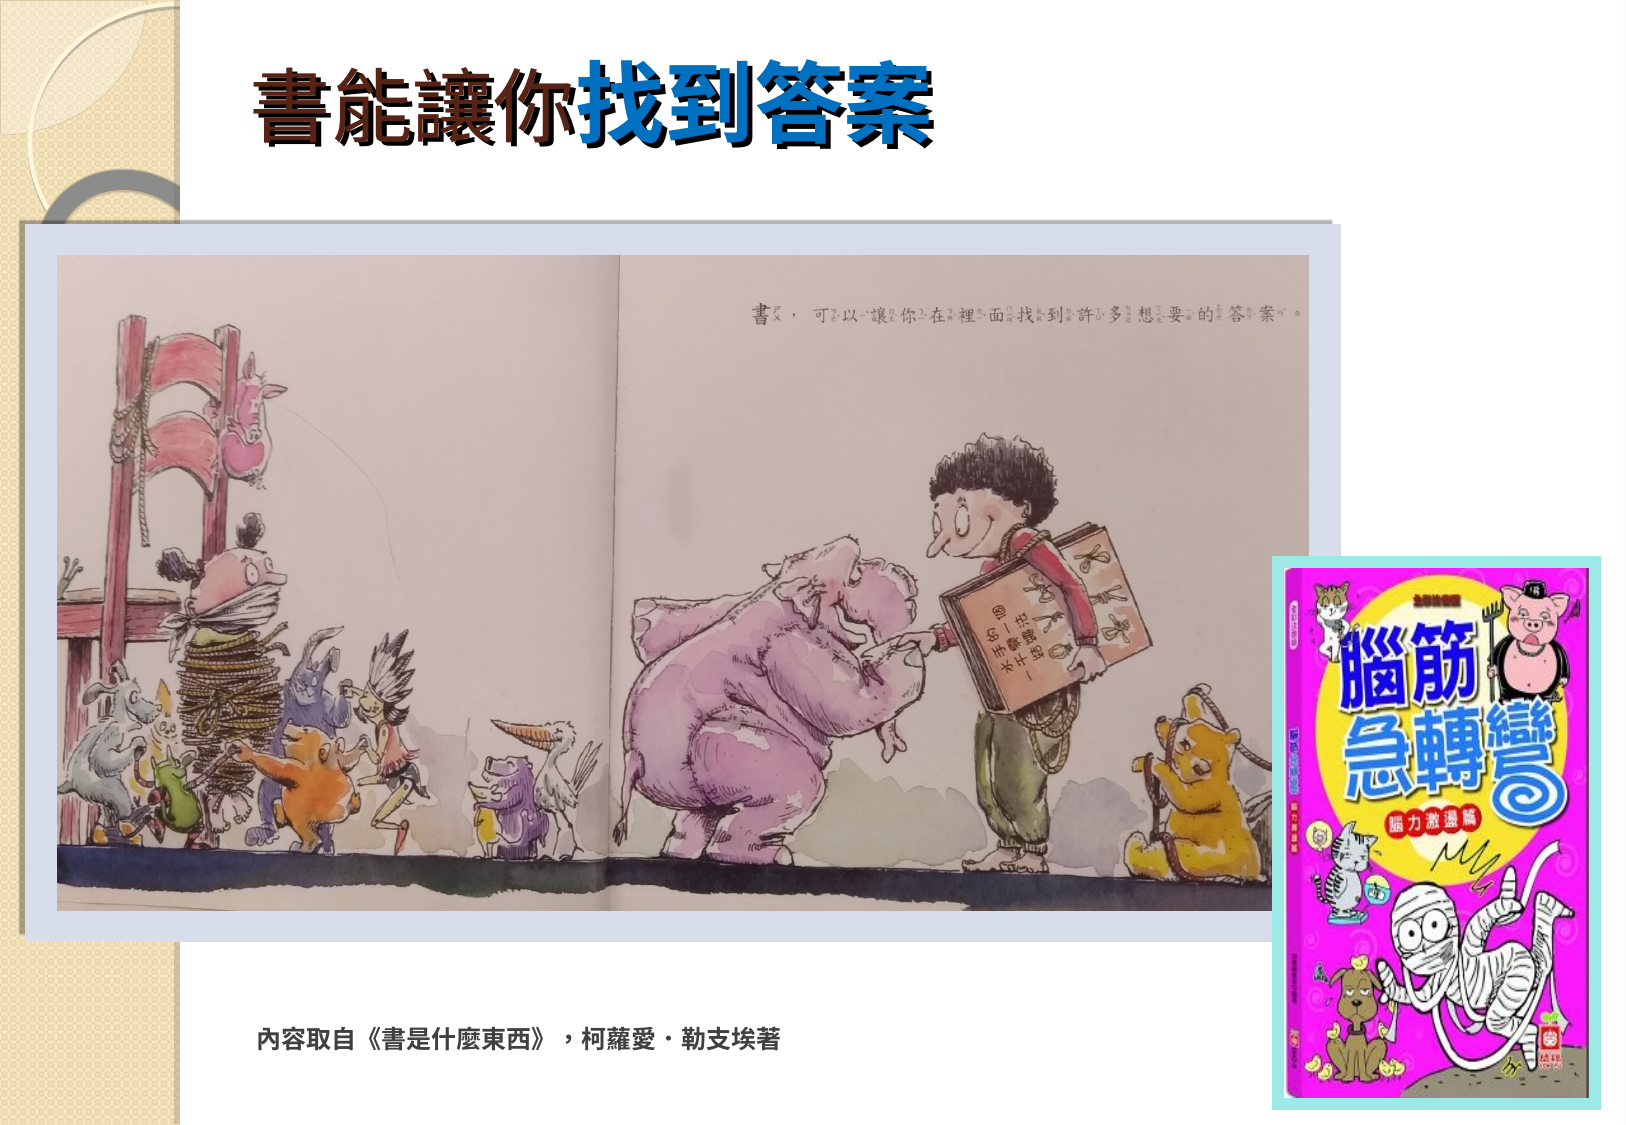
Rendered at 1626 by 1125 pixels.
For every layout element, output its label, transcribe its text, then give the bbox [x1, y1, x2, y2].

text_box 內容取自《書是什麼東西》，柯蘿愛．勒支埃著 [44, 1015, 995, 1125]
picture [56, 255, 1310, 911]
title 書能讓你找到答案 [197, 38, 1385, 155]
picture [1284, 568, 1589, 1098]
